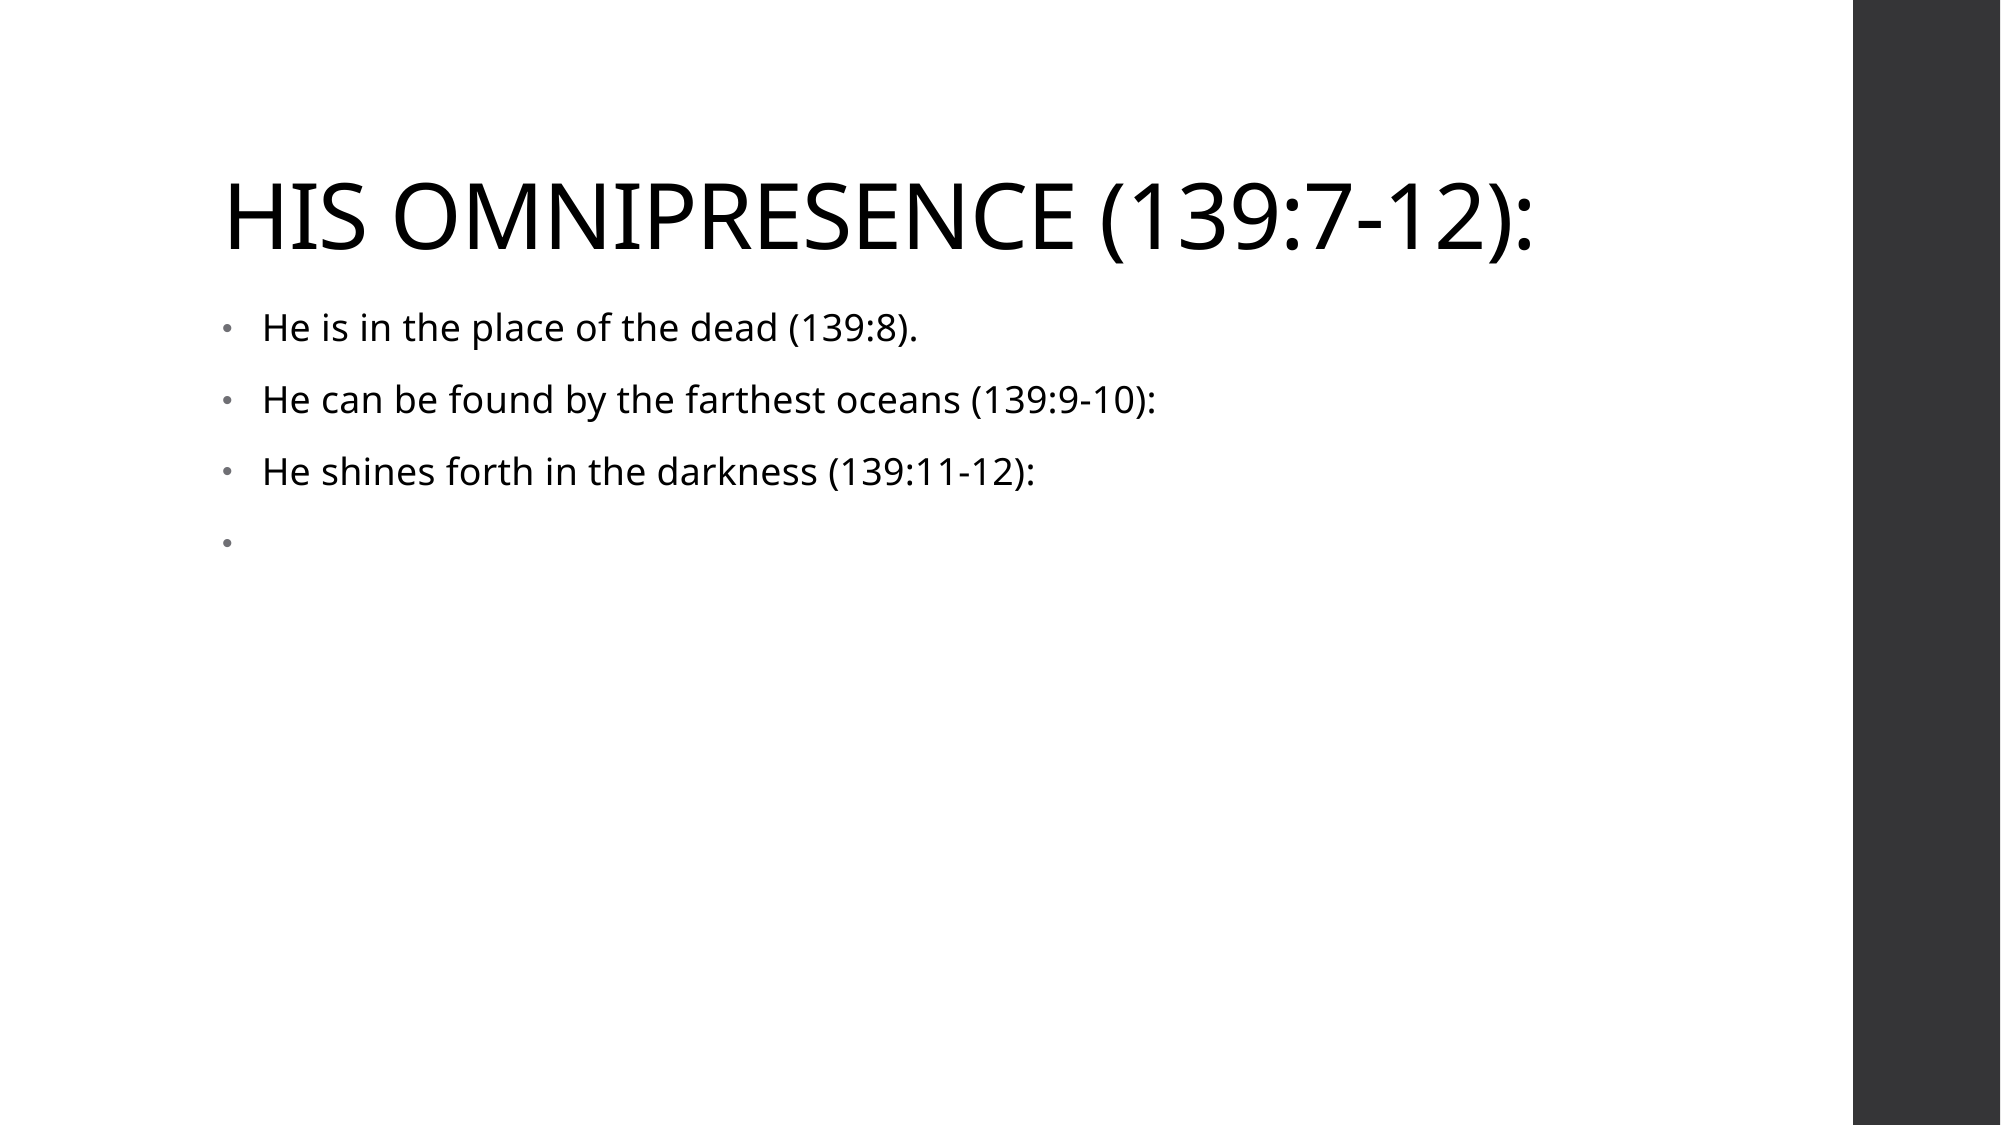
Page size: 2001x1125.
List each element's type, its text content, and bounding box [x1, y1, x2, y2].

list He is in the place of the dead (139:8). He can be found by the farthest oceans (139:9-10): He shines forth in the darkness (139:11-12): [206, 299, 1617, 1014]
title HIS OMNIPRESENCE (139:7-12): [206, 60, 1797, 278]
